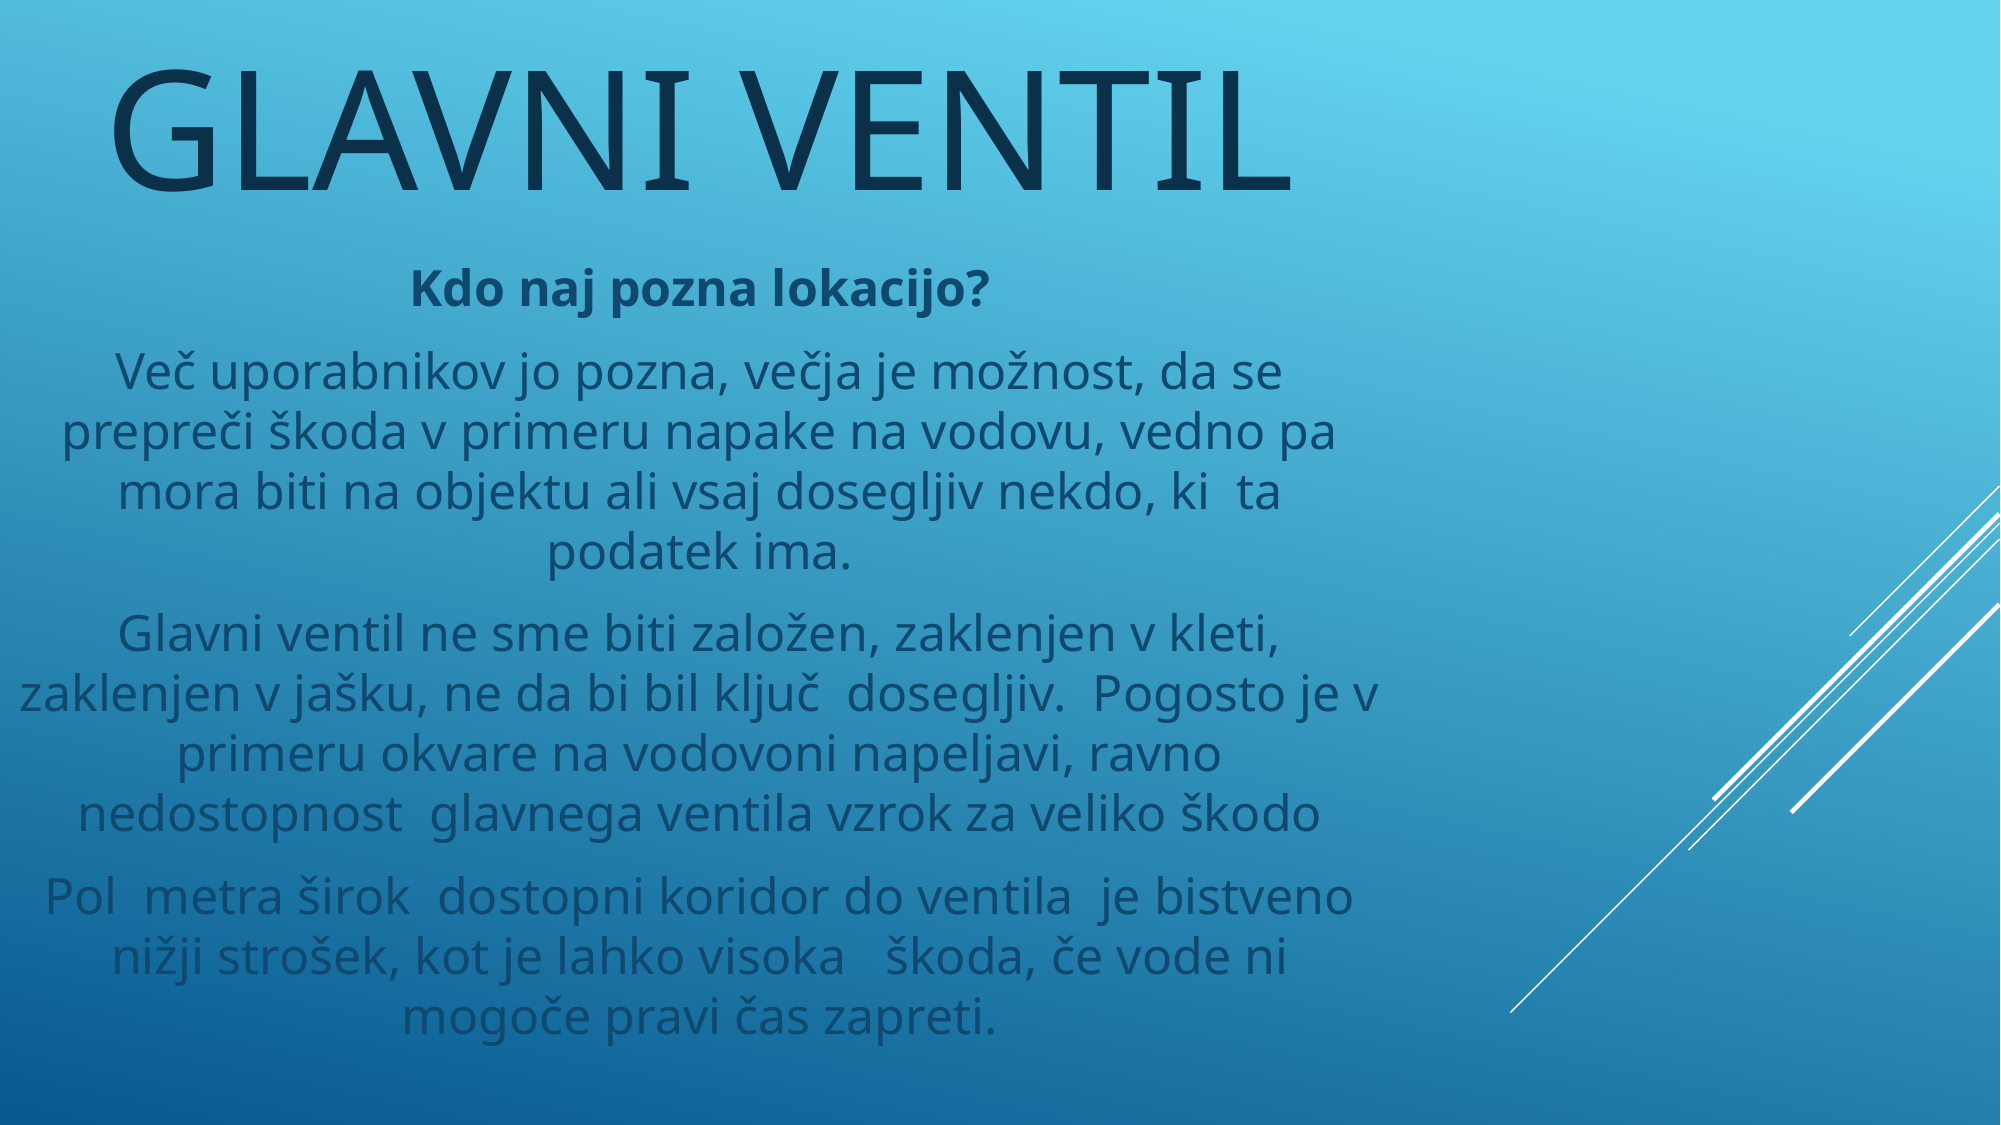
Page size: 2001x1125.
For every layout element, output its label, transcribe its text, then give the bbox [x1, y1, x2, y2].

title Glavni ventil [0, 0, 1400, 247]
list Kdo naj pozna lokacijo? Več uporabnikov jo pozna, večja je možnost, da se prepreči škoda v primeru napake na vodovu, vedno pa mora biti na objektu ali vsaj dosegljiv nekdo, ki ta podatek ima. Glavni ventil ne sme biti založen, zaklenjen v kleti, zaklenjen v jašku, ne da bi bil ključ dosegljiv. Pogosto je v primeru okvare na vodovoni napeljavi, ravno nedostopnost glavnega ventila vzrok za veliko škodo Pol metra širok dostopni koridor do ventila je bistveno nižji strošek, kot je lahko visoka škoda, če vode ni mogoče pravi čas zapreti. [0, 247, 1400, 1125]
